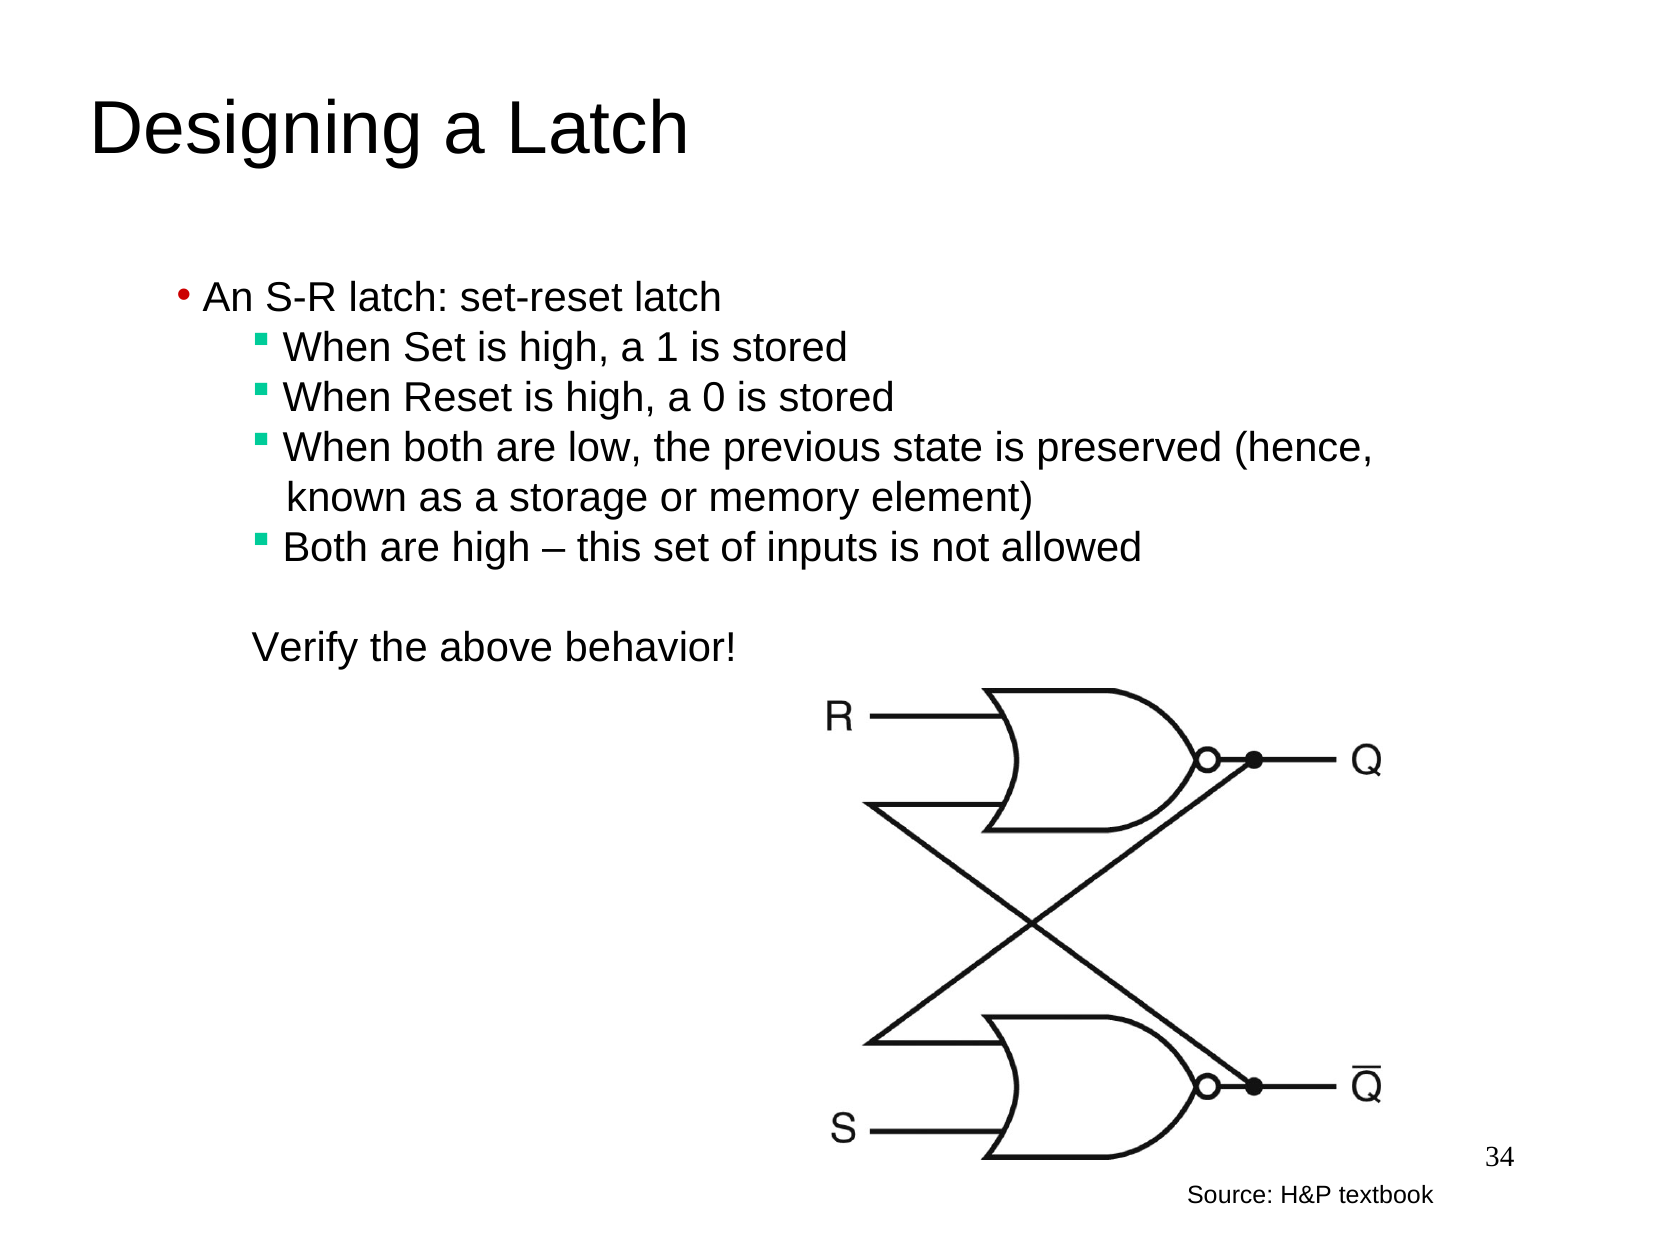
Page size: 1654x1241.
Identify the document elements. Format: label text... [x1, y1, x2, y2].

text_box Designing a Latch [74, 71, 706, 177]
text_box An S-R latch: set-reset latch When Set is high, a 1 is stored When Reset is high, a 0 is stored When both are low, the previous state is preserved (hence, known as a storage or memory element) Both are high – this set of inputs is not allowed Verify the above behavior! [161, 261, 1389, 678]
picture [824, 688, 1383, 1160]
text_box <number> [1185, 1129, 1530, 1213]
text_box Source: H&P textbook [1172, 1171, 1449, 1217]
